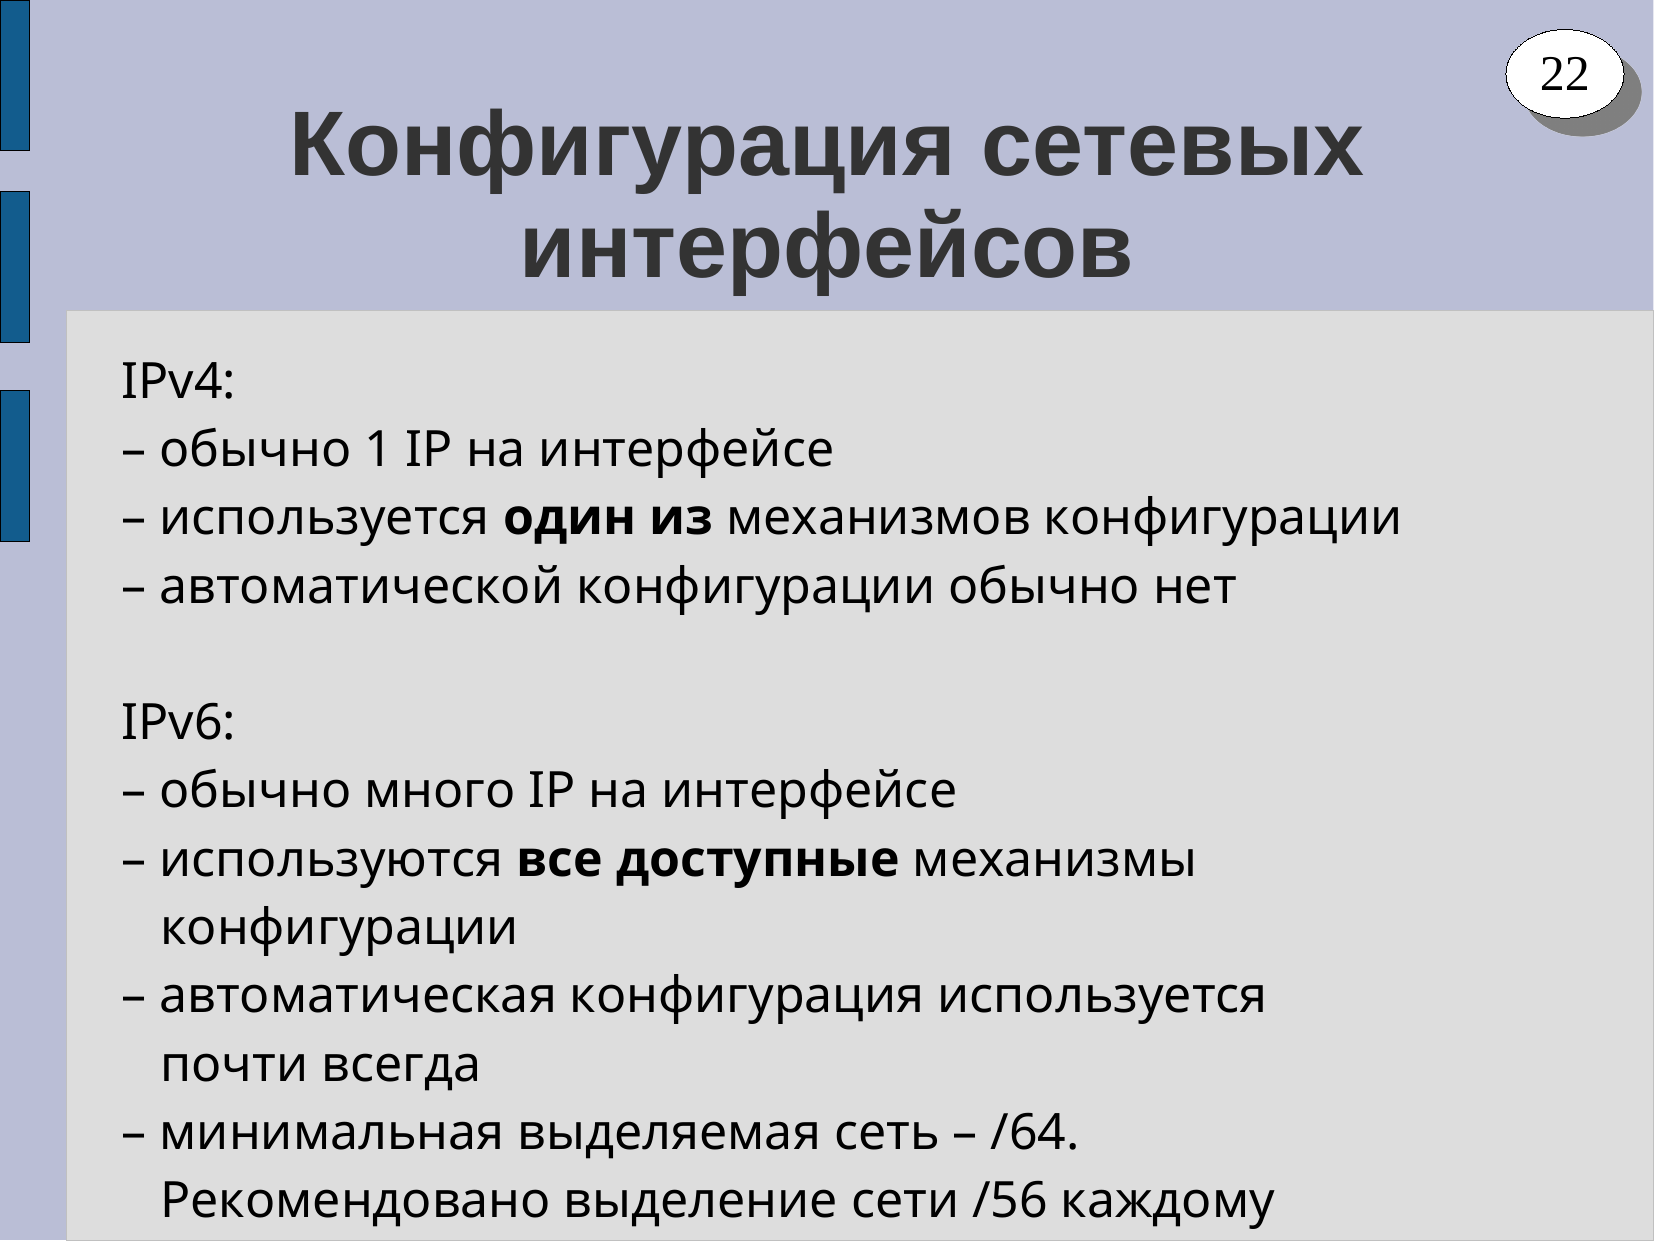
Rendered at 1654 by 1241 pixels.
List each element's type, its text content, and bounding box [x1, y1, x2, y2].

text_box 22 [1505, 29, 1625, 119]
text_box IPv4: – обычно 1 IP на интерфейсе – используется один из механизмов конфигурации – автоматической конфигурации обычно нет IPv6: – обычно много IP на интерфейсе – используются все доступные механизмы конфигурации – автоматическая конфигурация используется почти всегда – минимальная выделяемая сеть – /64. Рекомендовано выделение сети /56 каждому подключённому к Internet пользователю. [121, 344, 1534, 1211]
title Конфигурация сетевых интерфейсов [121, 91, 1534, 299]
